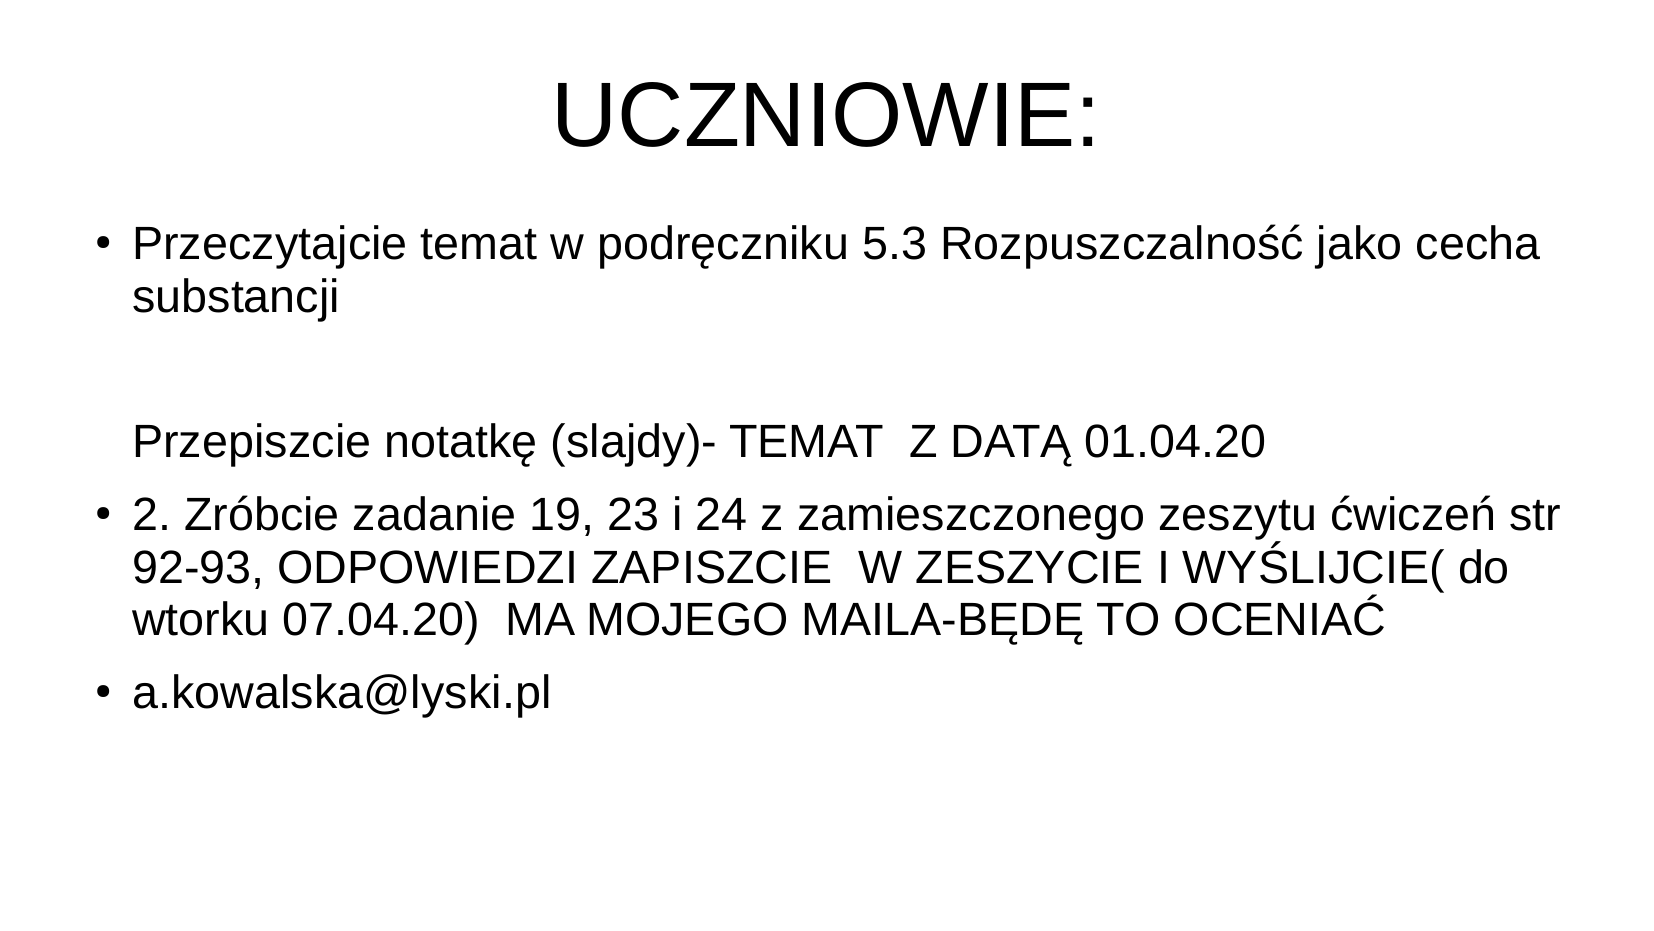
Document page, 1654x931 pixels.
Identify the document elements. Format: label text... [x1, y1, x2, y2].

list Przeczytajcie temat w podręczniku 5.3 Rozpuszczalność jako cecha substancji Przepiszcie notatkę (slajdy)- TEMAT Z DATĄ 01.04.20 2. Zróbcie zadanie 19, 23 i 24 z zamieszczonego zeszytu ćwiczeń str 92-93, ODPOWIEDZI ZAPISZCIE W ZESZYCIE I WYŚLIJCIE( do wtorku 07.04.20) MA MOJEGO MAILA-BĘDĘ TO OCENIAĆ a.kowalska@lyski.pl [82, 217, 1571, 758]
title UCZNIOWIE: [82, 37, 1571, 193]
